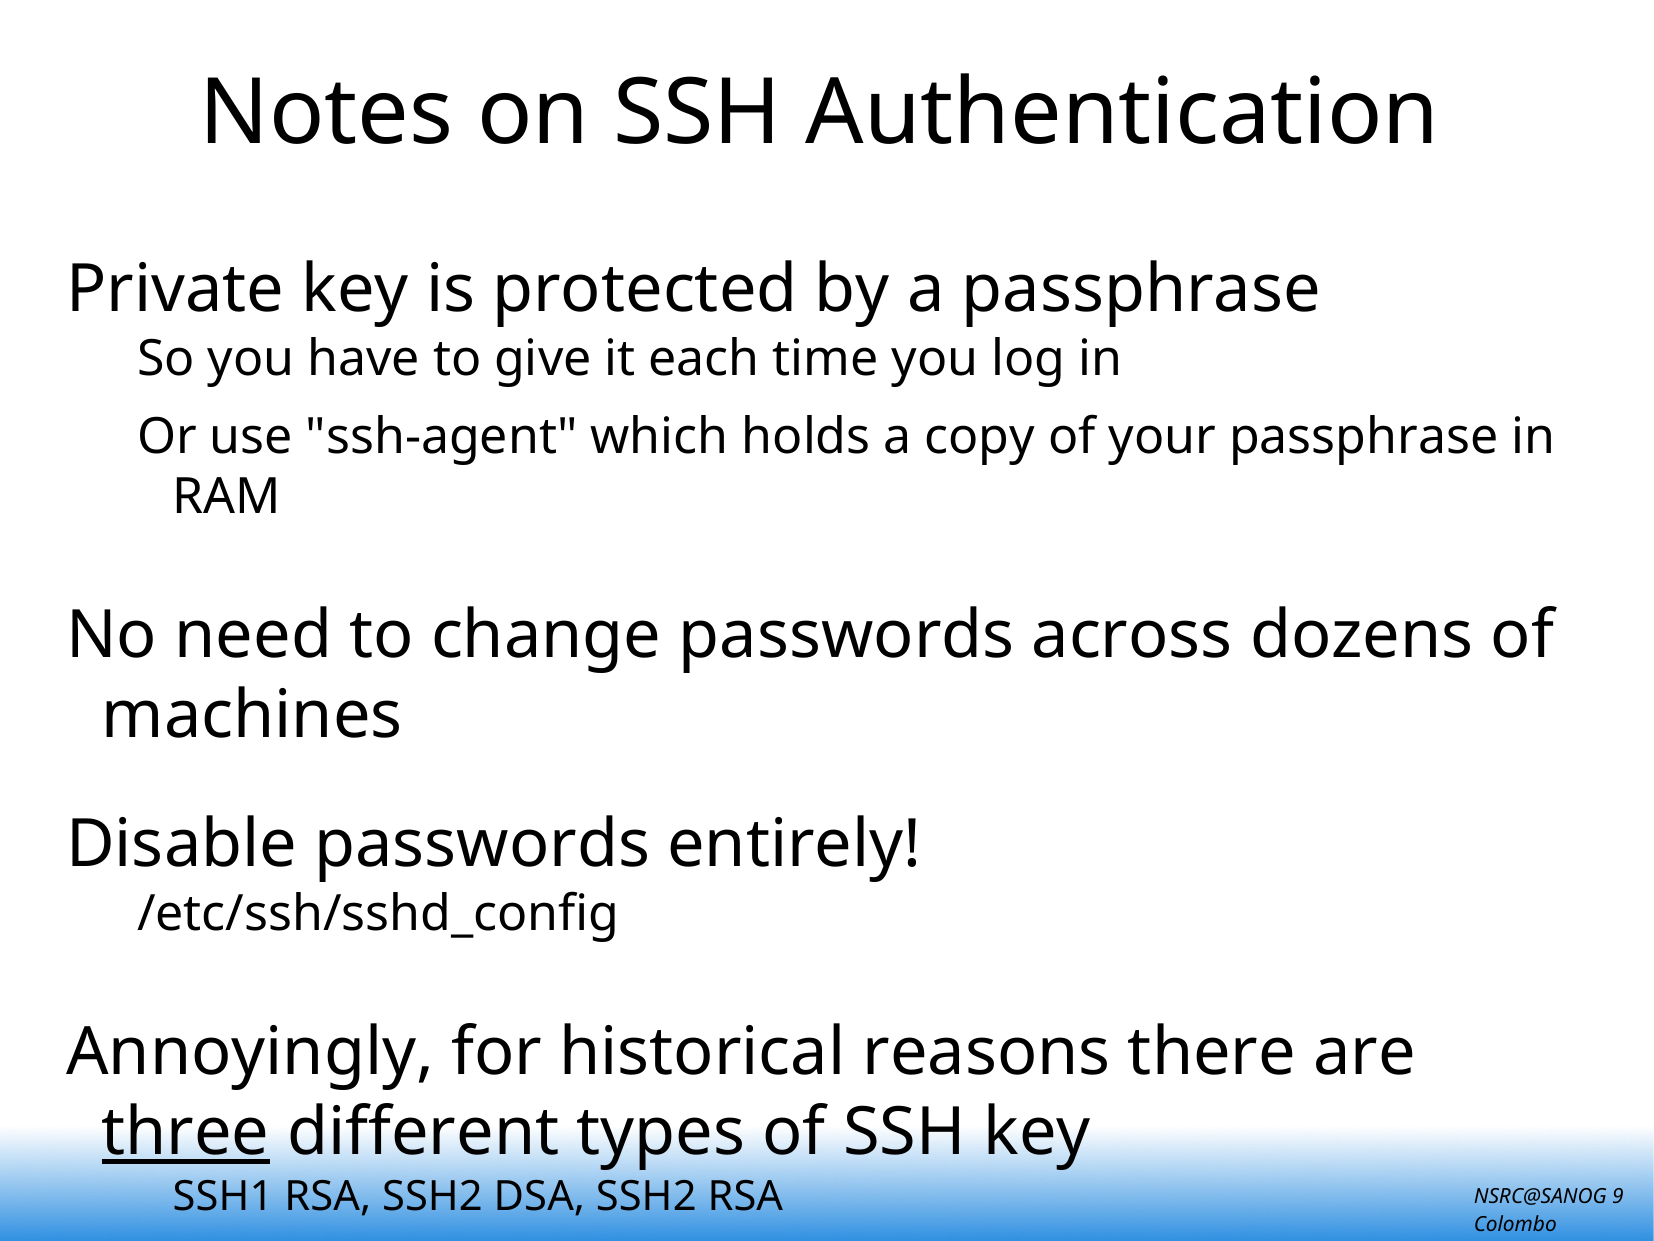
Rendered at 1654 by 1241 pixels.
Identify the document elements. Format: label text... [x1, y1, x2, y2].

picture [0, 1124, 1654, 1241]
list Private key is protected by a passphrase So you have to give it each time you log in Or use "ssh-agent" which holds a copy of your passphrase in RAM No need to change passwords across dozens of machines Disable passwords entirely! /etc/ssh/sshd_config Annoyingly, for historical reasons there are three different types of SSH key SSH1 RSA, SSH2 DSA, SSH2 RSA [30, 248, 1568, 1145]
picture [774, 1145, 790, 1150]
picture [299, 1145, 315, 1150]
picture [647, 1145, 663, 1150]
title Notes on SSH Authentication [76, 45, 1565, 241]
